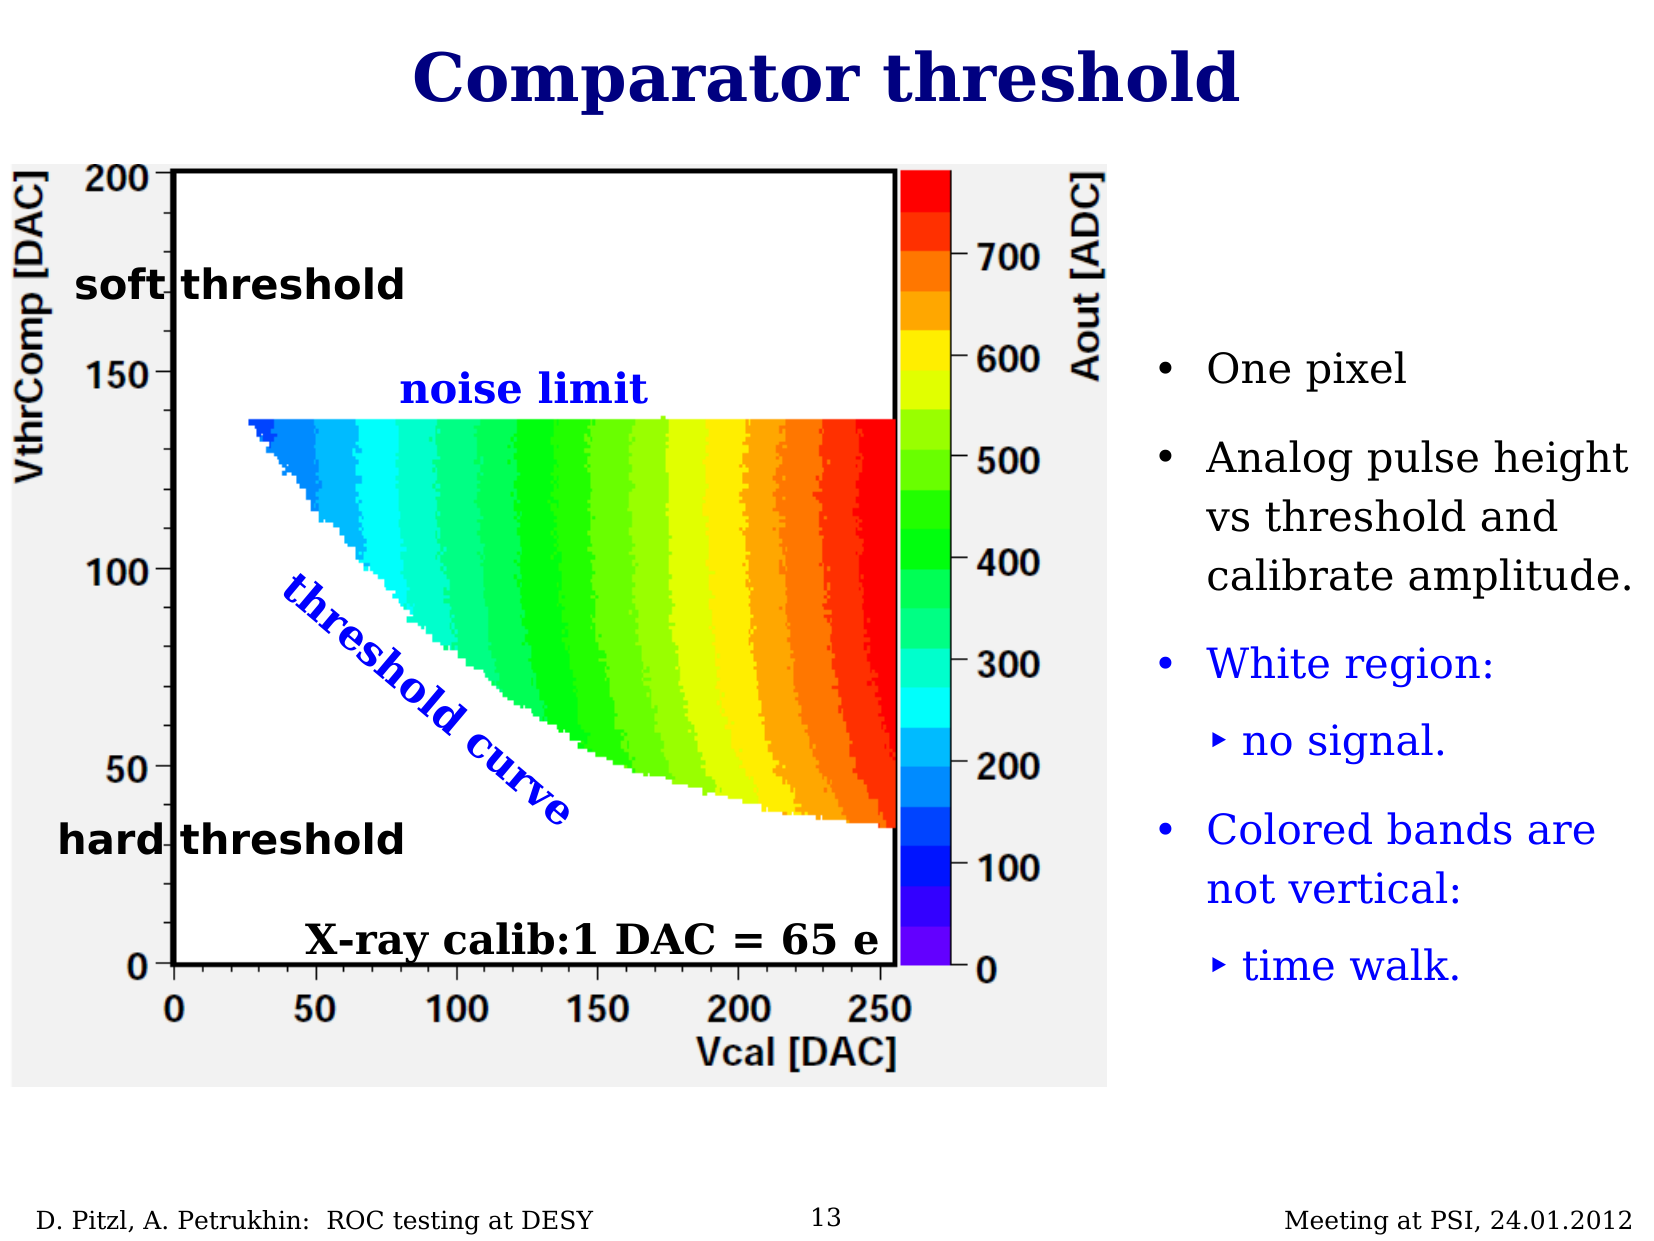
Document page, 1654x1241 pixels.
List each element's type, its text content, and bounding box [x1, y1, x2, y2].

text_box threshold curve [280, 554, 593, 829]
text_box X-ray calib:1 DAC = 65 e [305, 904, 881, 954]
list One pixel Analog pulse height vs threshold and calibrate amplitude. White region: no signal. Colored bands are not vertical: time walk. [1153, 334, 1636, 1003]
text_box soft threshold [74, 249, 407, 299]
text_box noise limit [399, 353, 649, 404]
picture [9, 164, 1107, 1087]
text_box hard threshold [57, 805, 407, 854]
title Comparator threshold [121, 32, 1534, 124]
